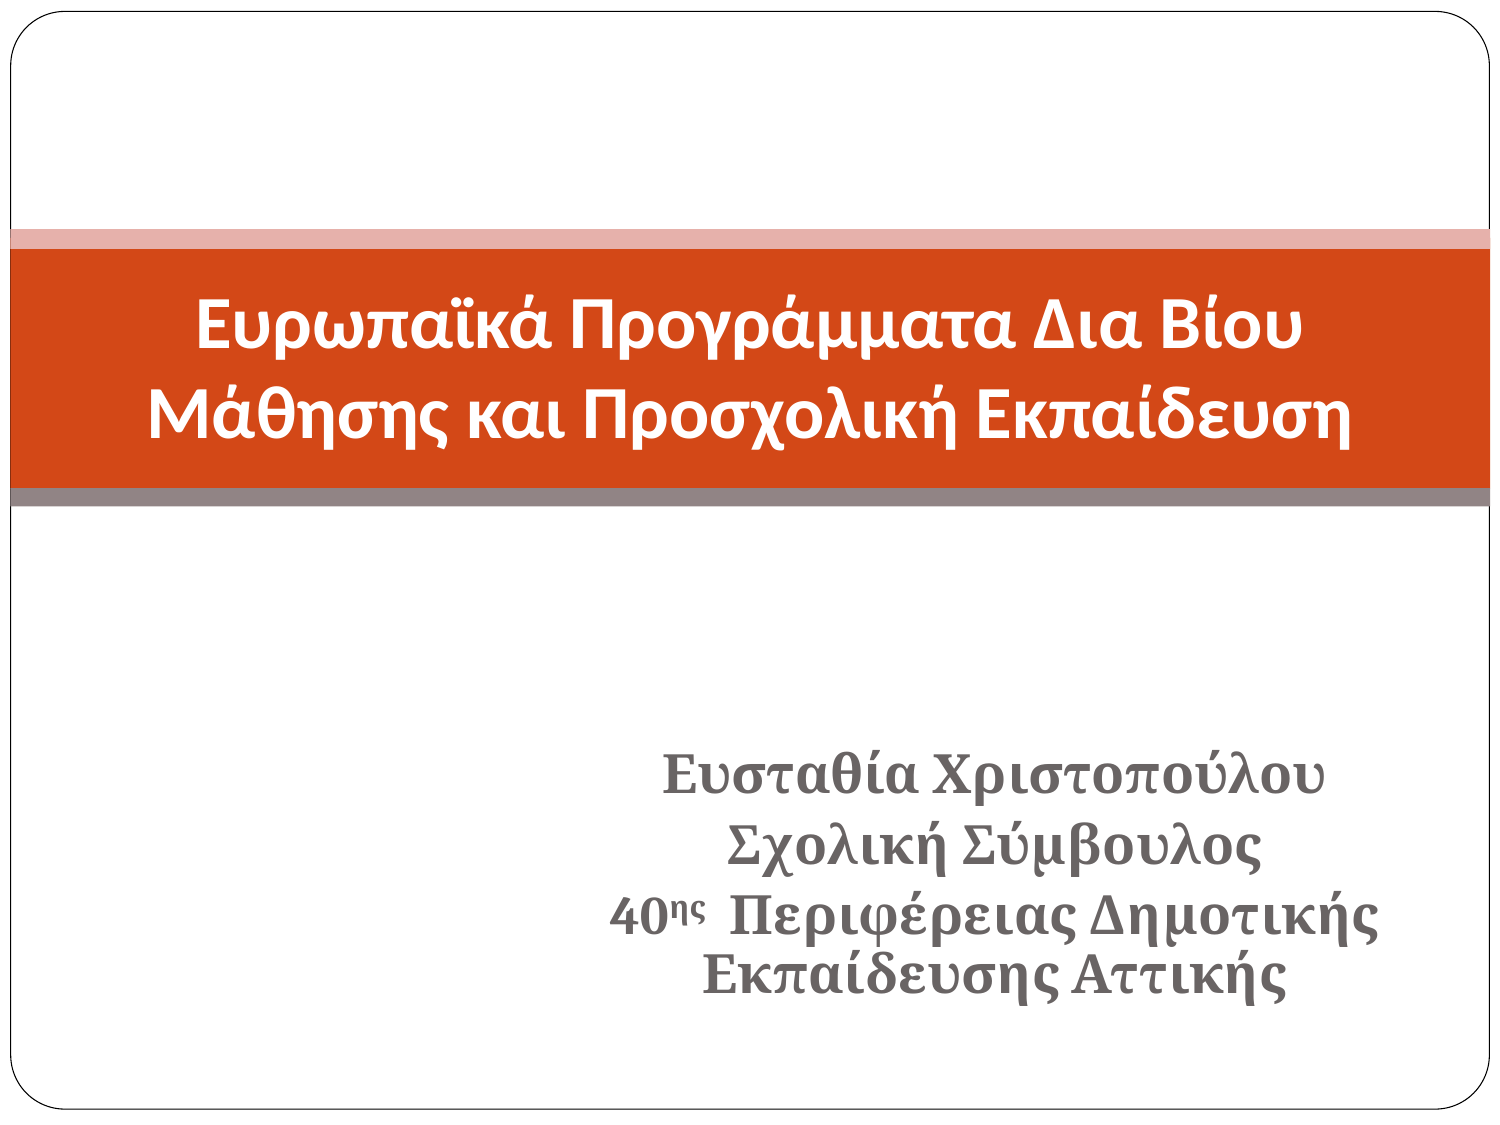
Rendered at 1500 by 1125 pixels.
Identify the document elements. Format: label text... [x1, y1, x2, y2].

text_box Ευσταθία Χριστοπούλου Σχολική Σύμβουλος 40ης Περιφέρειας Δημοτικής Εκπαίδευσης Αττικής [490, 739, 1500, 1035]
title Ευρωπαϊκά Προγράμματα Δια Βίου Μάθησης και Προσχολική Εκπαίδευση [75, 247, 1426, 489]
